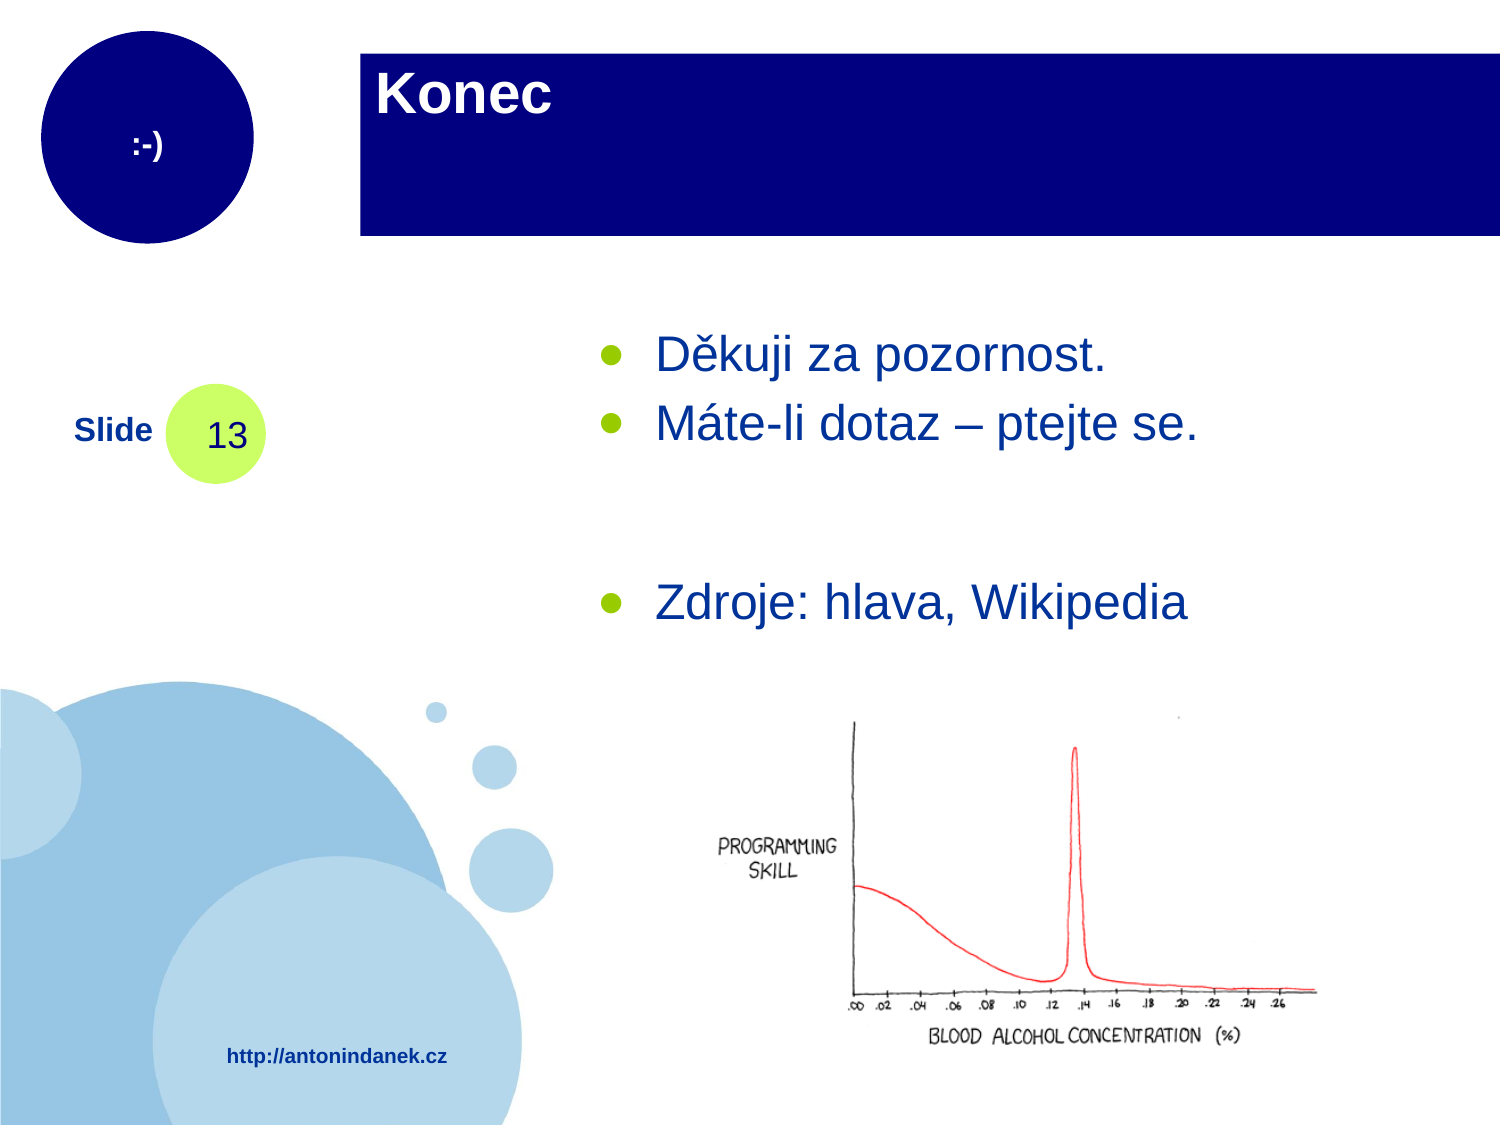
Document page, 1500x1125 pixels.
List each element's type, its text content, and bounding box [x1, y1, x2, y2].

list Děkuji za pozornost. Máte-li dotaz – ptejte se. Zdroje: hlava, Wikipedia [598, 326, 1418, 680]
picture [682, 703, 1418, 1063]
picture [0, 638, 625, 1125]
title Konec [360, 53, 1500, 236]
